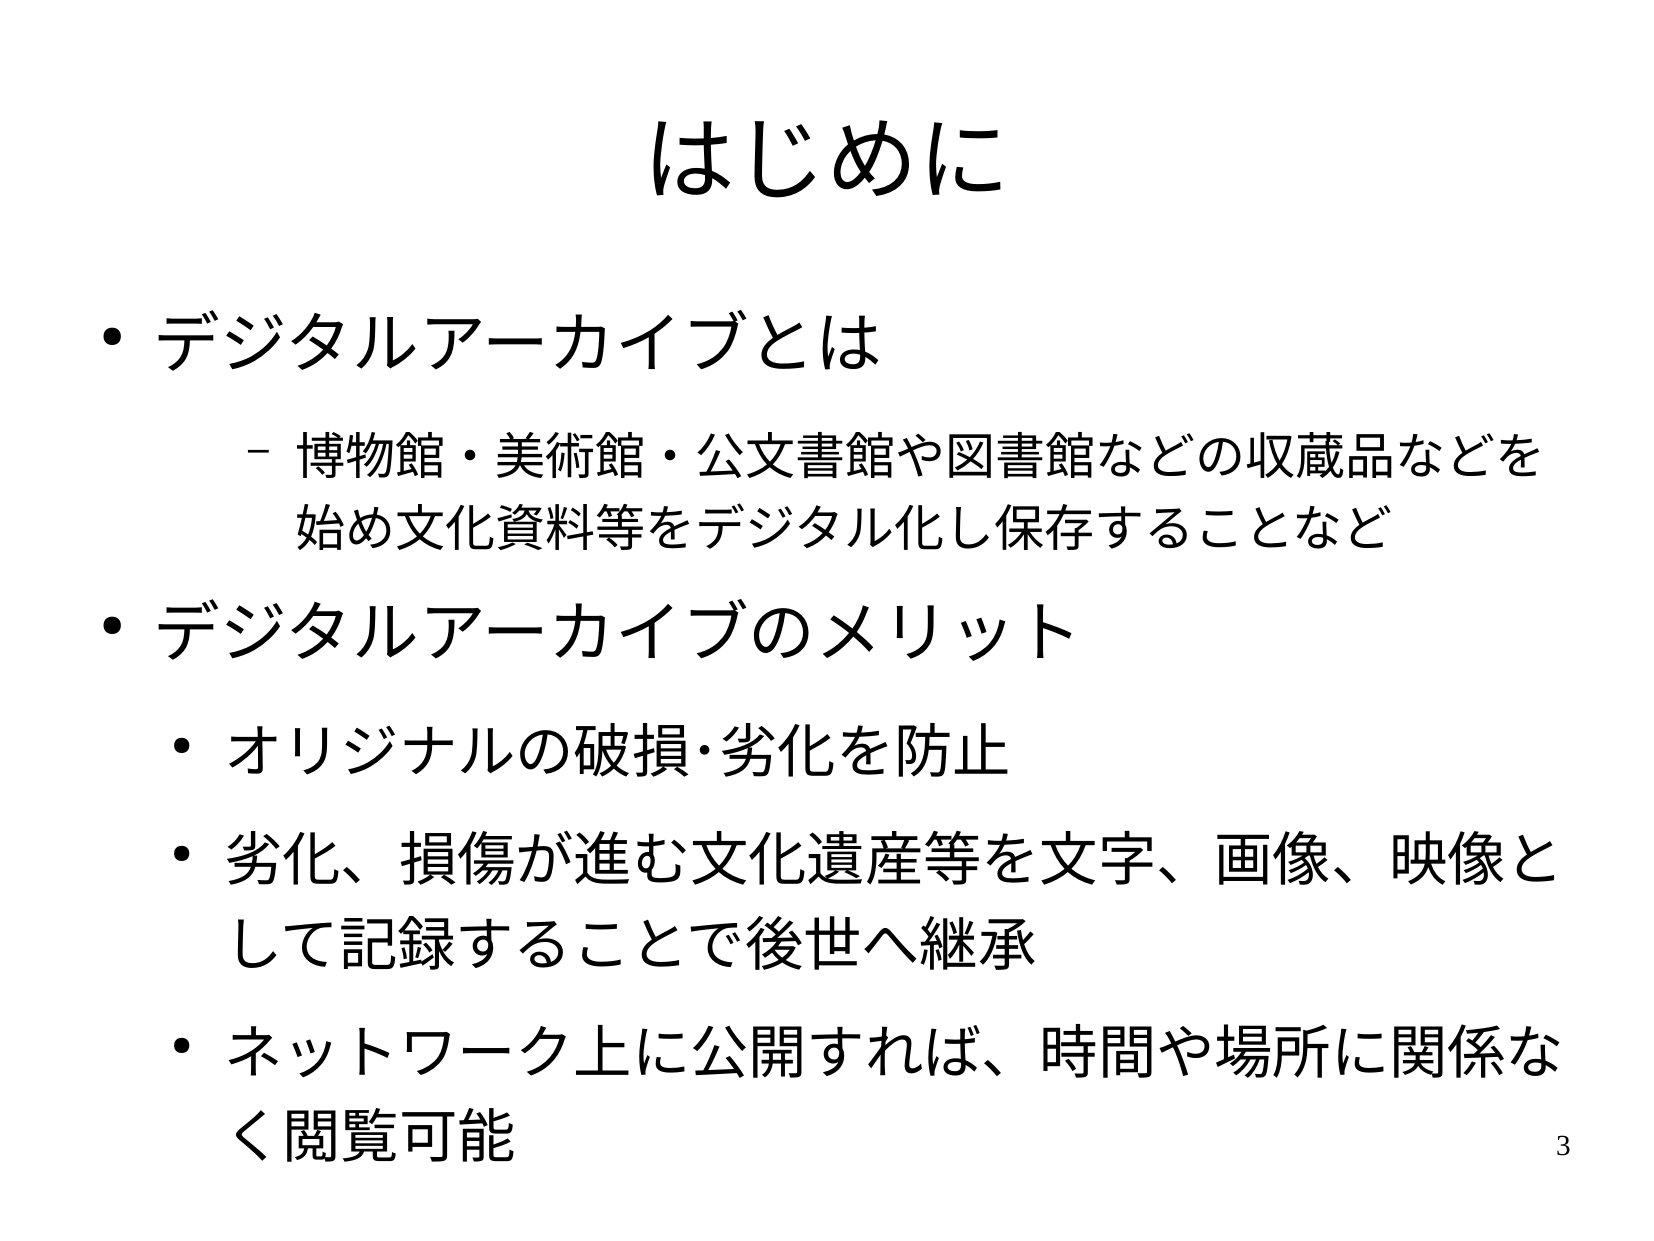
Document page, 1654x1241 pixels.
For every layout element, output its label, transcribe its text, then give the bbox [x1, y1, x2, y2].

list デジタルアーカイブとは 博物館・美術館・公文書館や図書館などの収蔵品などを始め文化資料等をデジタル化し保存することなど デジタルアーカイブのメリット オリジナルの破損･劣化を防止 劣化、損傷が進む文化遺産等を文字、画像、映像として記録することで後世へ継承 ネットワーク上に公開すれば、時間や場所に関係なく閲覧可能 近年ではデジタルアーカイブ化が進んでいる [82, 290, 1571, 1094]
title はじめに [82, 49, 1571, 257]
